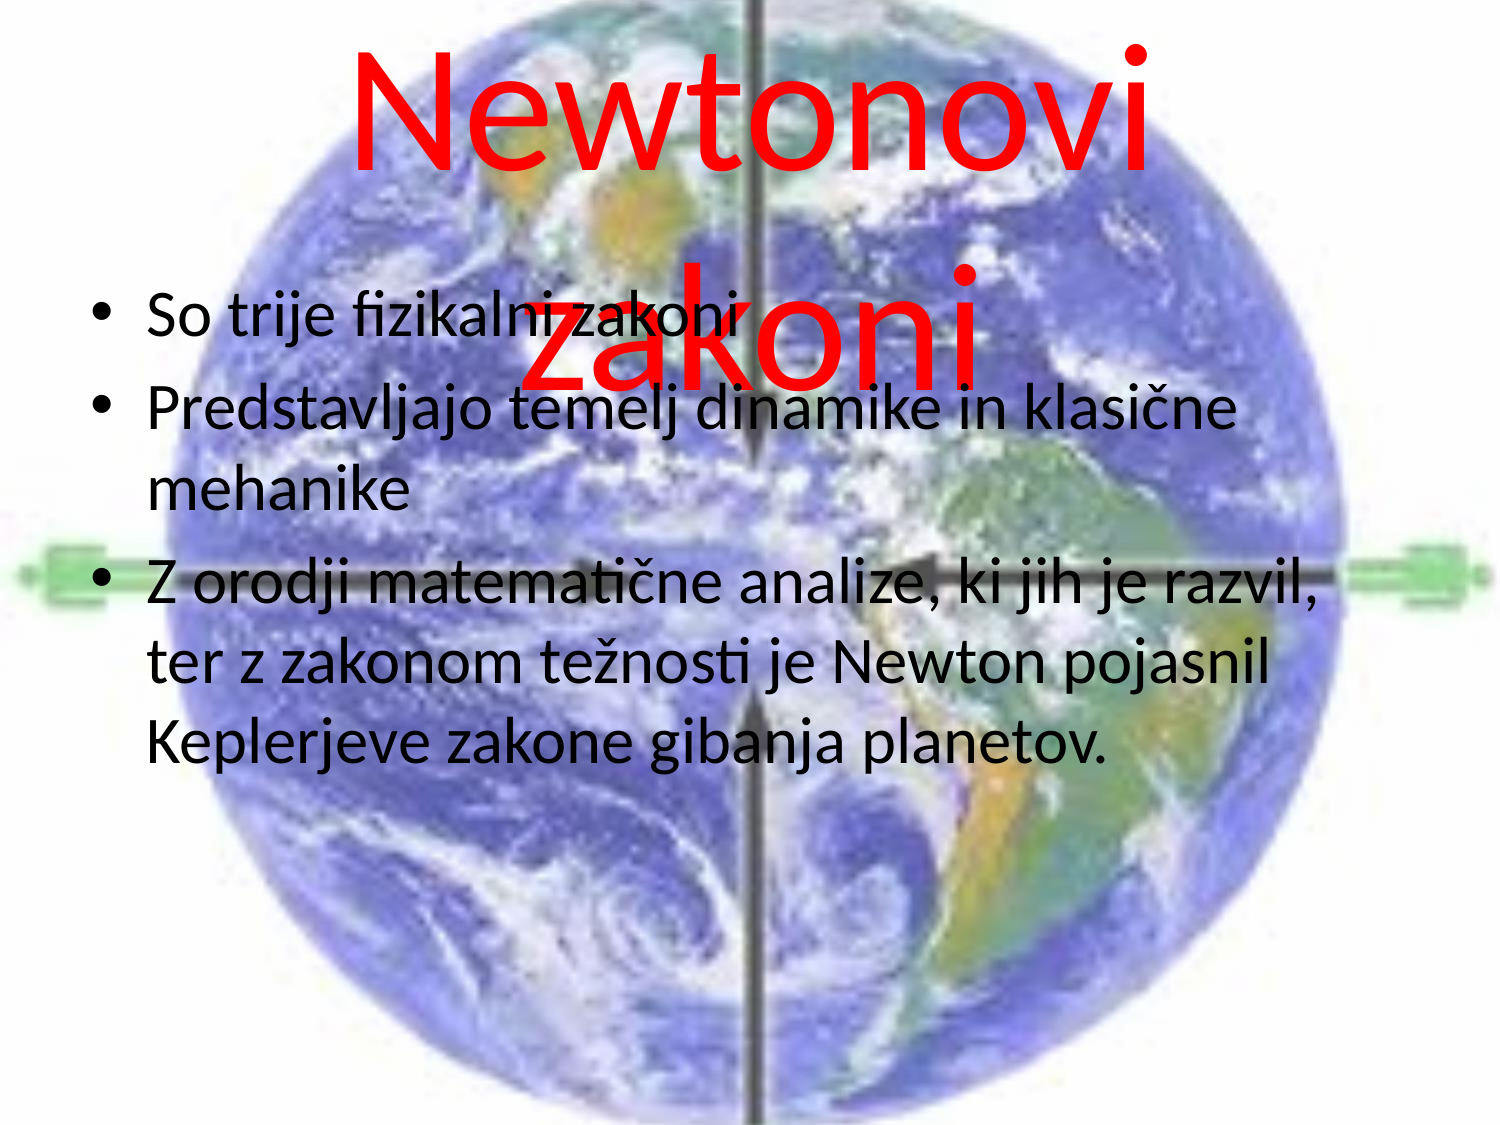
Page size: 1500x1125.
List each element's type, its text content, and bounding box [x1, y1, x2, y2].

list So trije fizikalni zakoni Predstavljajo temelj dinamike in klasične mehanike Z orodji matematične analize, ki jih je razvil, ter z zakonom težnosti je Newton pojasnil Keplerjeve zakone gibanja planetov. [75, 262, 1425, 1005]
picture [0, 0, 1500, 1125]
title Newtonovi zakoni [76, 113, 1427, 302]
